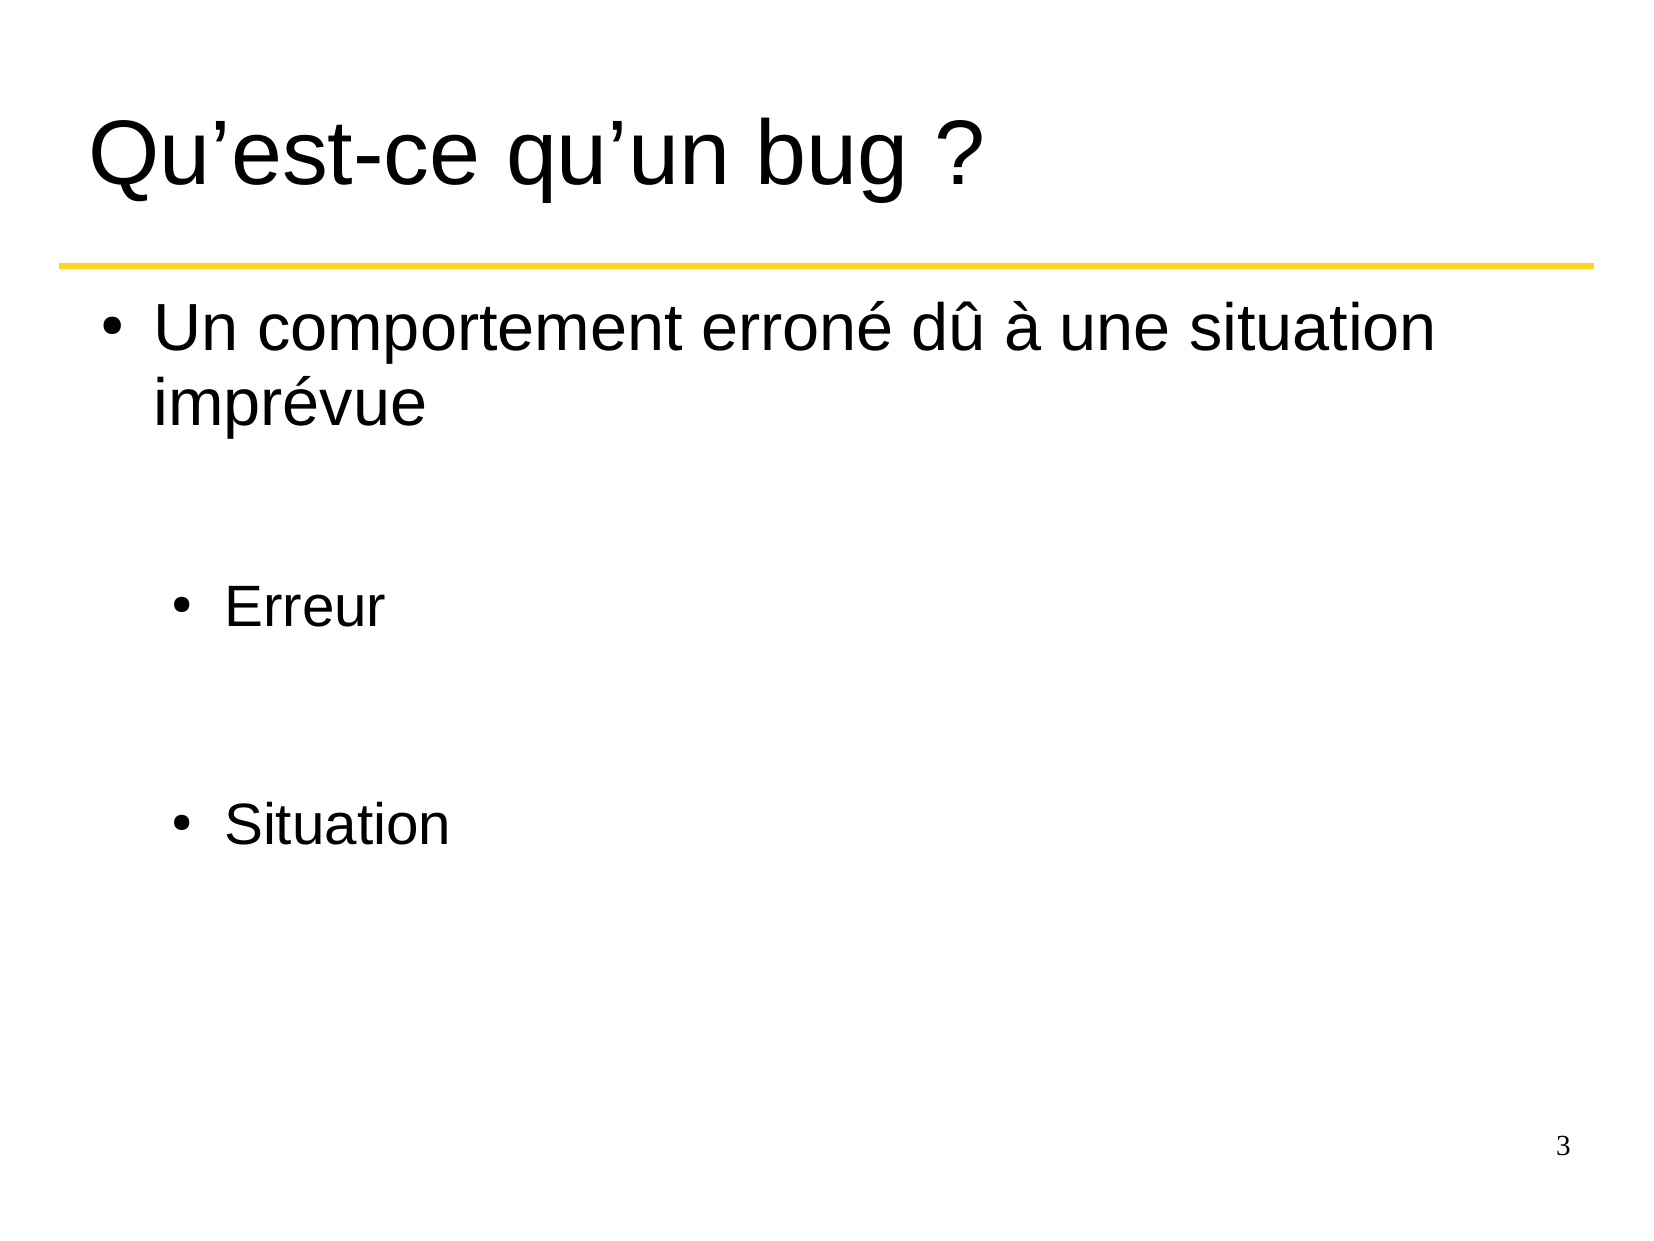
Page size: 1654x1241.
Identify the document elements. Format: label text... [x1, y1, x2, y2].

list Un comportement erroné dû à une situation imprévue Erreur Situation [82, 290, 1571, 1152]
title Qu’est-ce qu’un bug ? [88, 49, 1571, 257]
